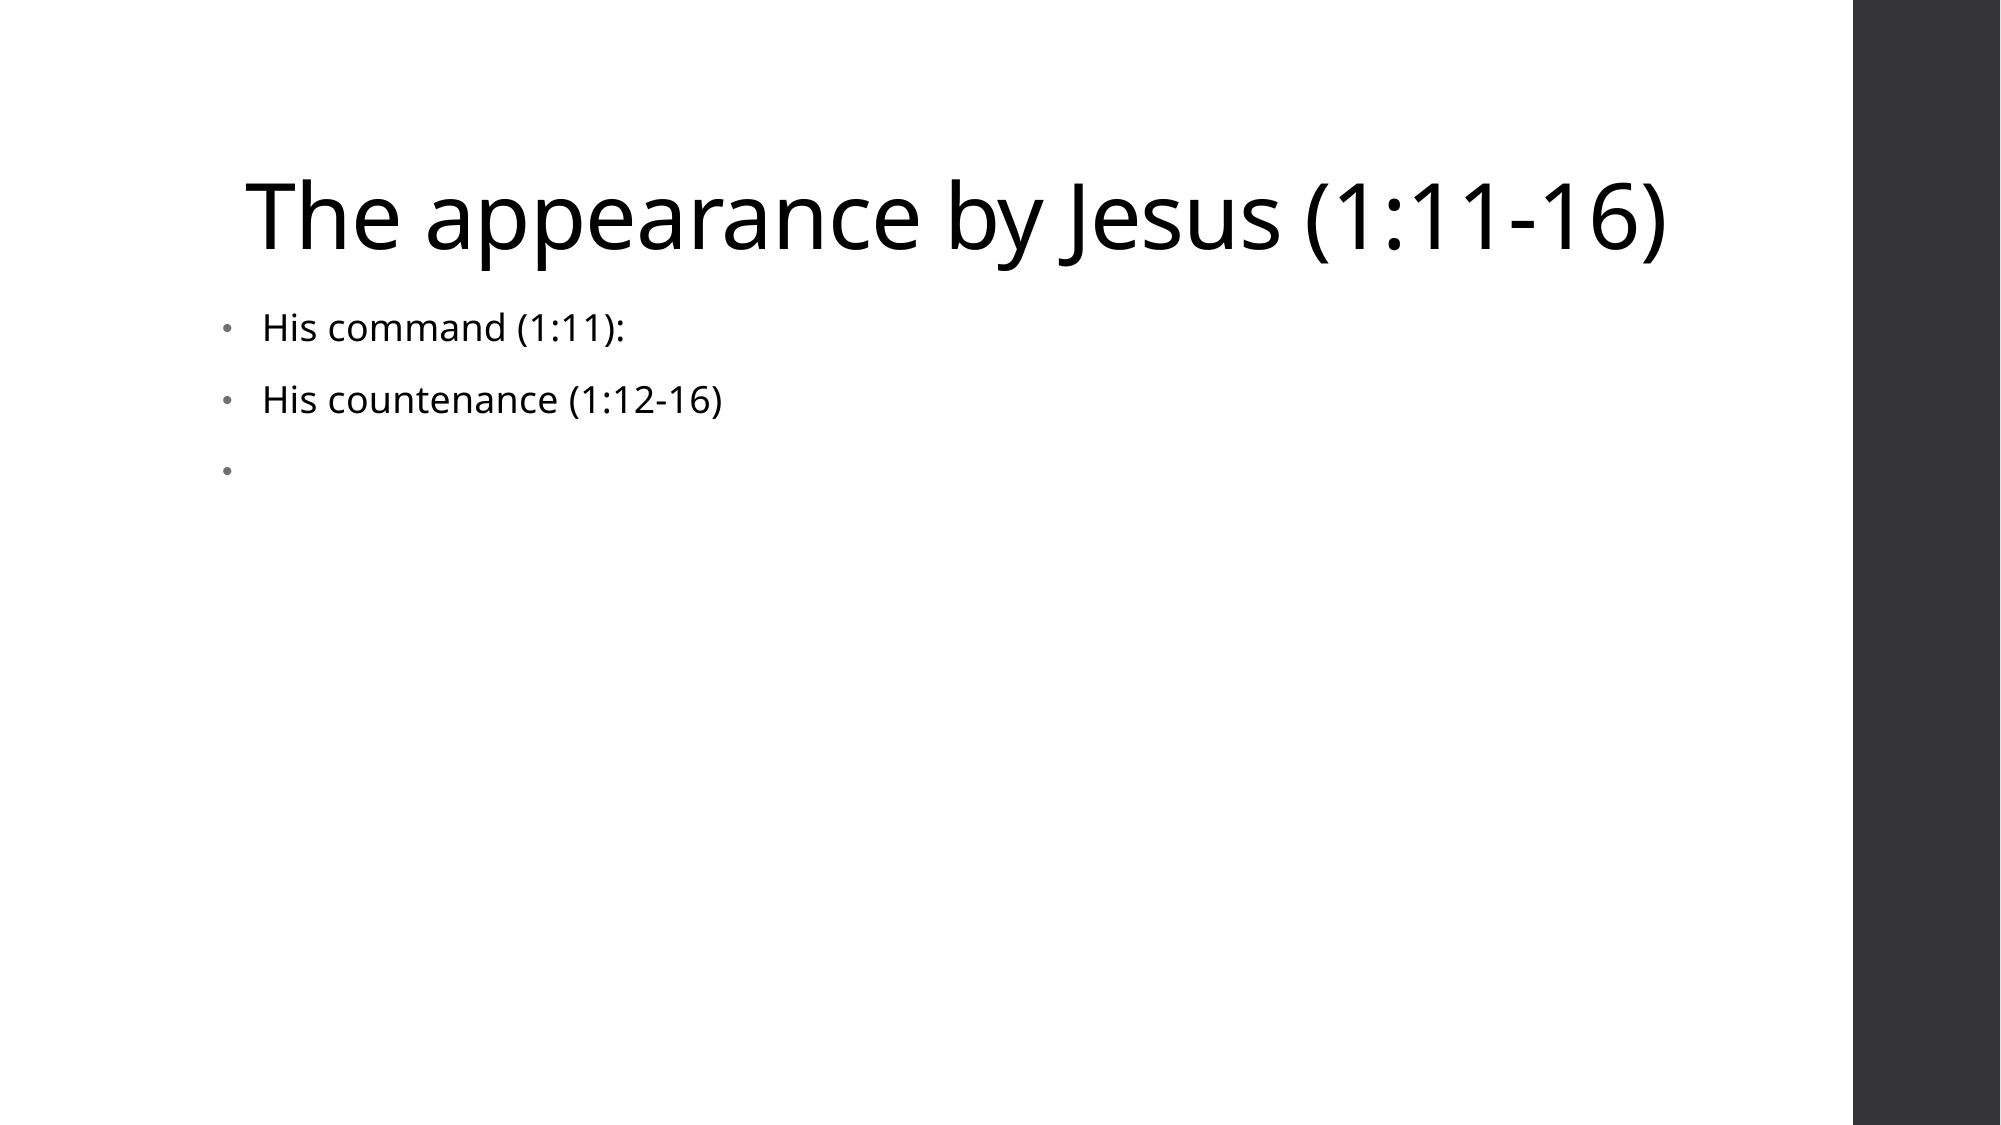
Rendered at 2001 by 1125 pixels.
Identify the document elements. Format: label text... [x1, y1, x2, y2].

title The appearance by Jesus (1:11-16) [206, 60, 1797, 278]
list His command (1:11): His countenance (1:12-16) [206, 299, 1617, 1014]
